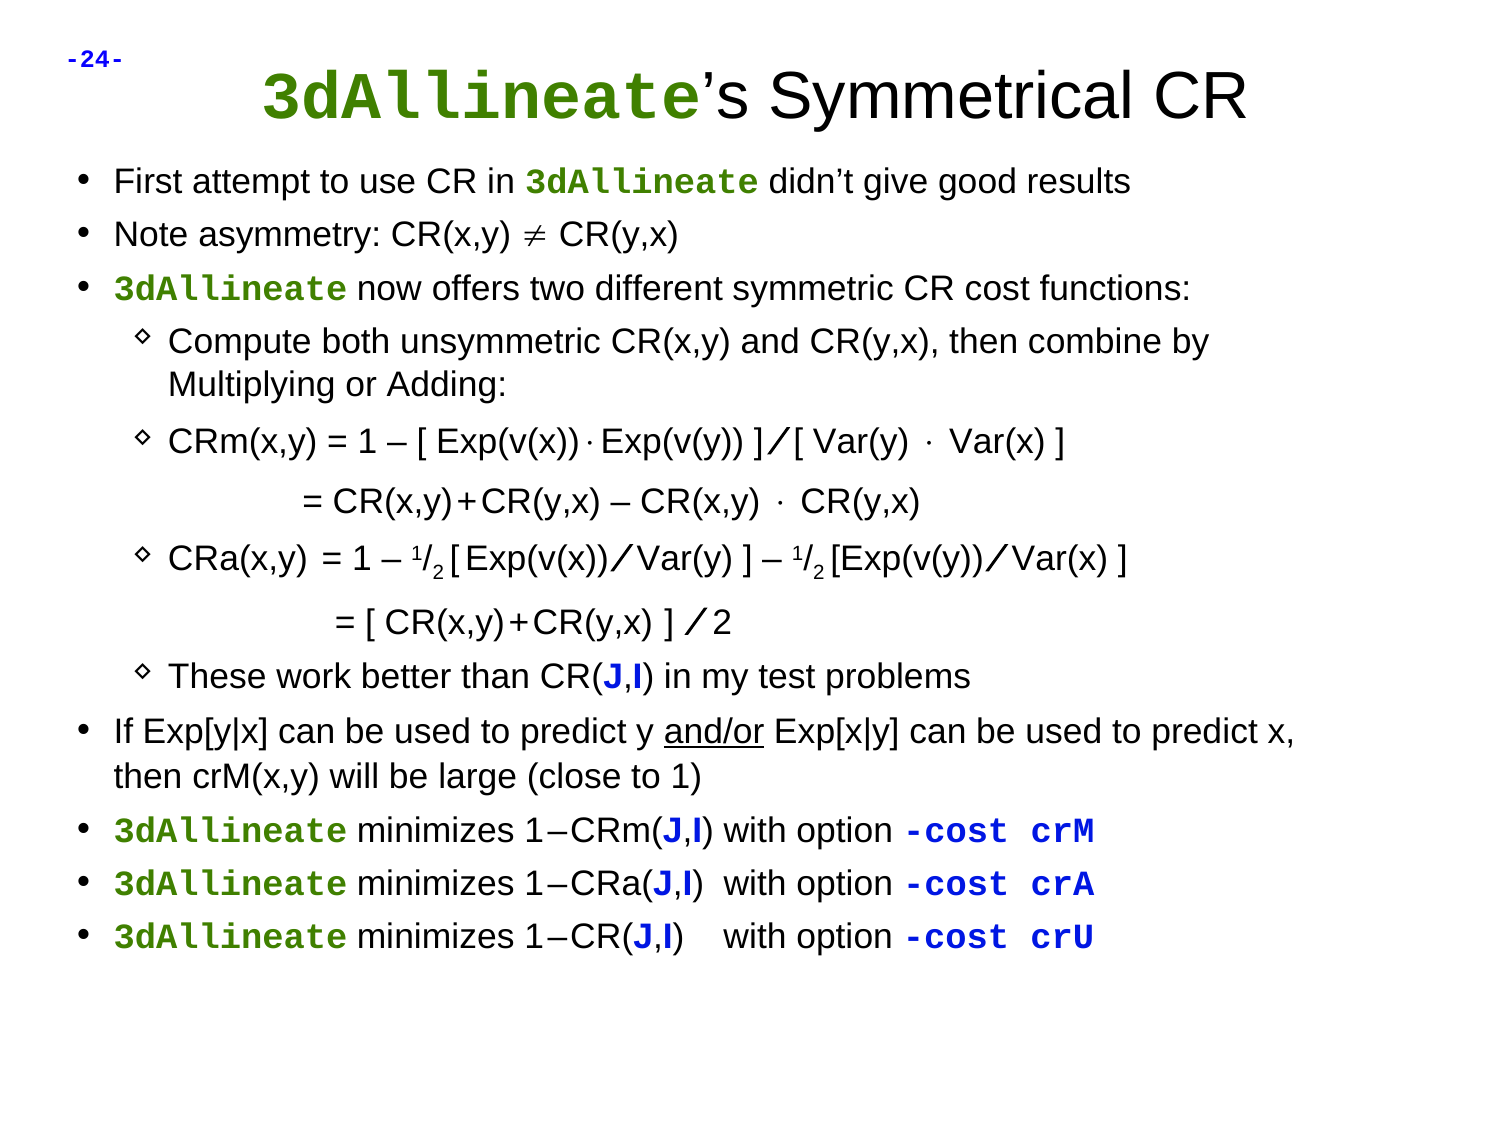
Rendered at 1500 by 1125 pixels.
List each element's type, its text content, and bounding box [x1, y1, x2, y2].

text_box First attempt to use CR in 3dAllineate didn’t give good results Note asymmetry: CR(x,y)  CR(y,x) 3dAllineate now offers two different symmetric CR cost functions: Compute both unsymmetric CR(x,y) and CR(y,x), then combine by Multiplying or Adding: CRm(x,y) = 1 – [ Exp(v(x))Exp(v(y)) ]  [ Var(y)  Var(x) ] = CR(x,y) + CR(y,x) – CR(x,y)  CR(y,x) CRa(x,y) = 1 – 1/2 [ Exp(v(x))  Var(y) ] – 1/2 [Exp(v(y))  Var(x) ] = [ CR(x,y) + CR(y,x) ]  2 These work better than CR(J,I) in my test problems If Exp[y|x] can be used to predict y and/or Exp[x|y] can be used to predict x, then crM(x,y) will be large (close to 1) 3dAllineate minimizes 1 – CRm(J,I) with option -cost crM 3dAllineate minimizes 1 – CRa(J,I) with option -cost crA 3dAllineate minimizes 1 – CR(J,I) with option -cost crU [61, 150, 1385, 1074]
text_box 3dAllineate’s Symmetrical CR [118, 42, 1394, 143]
